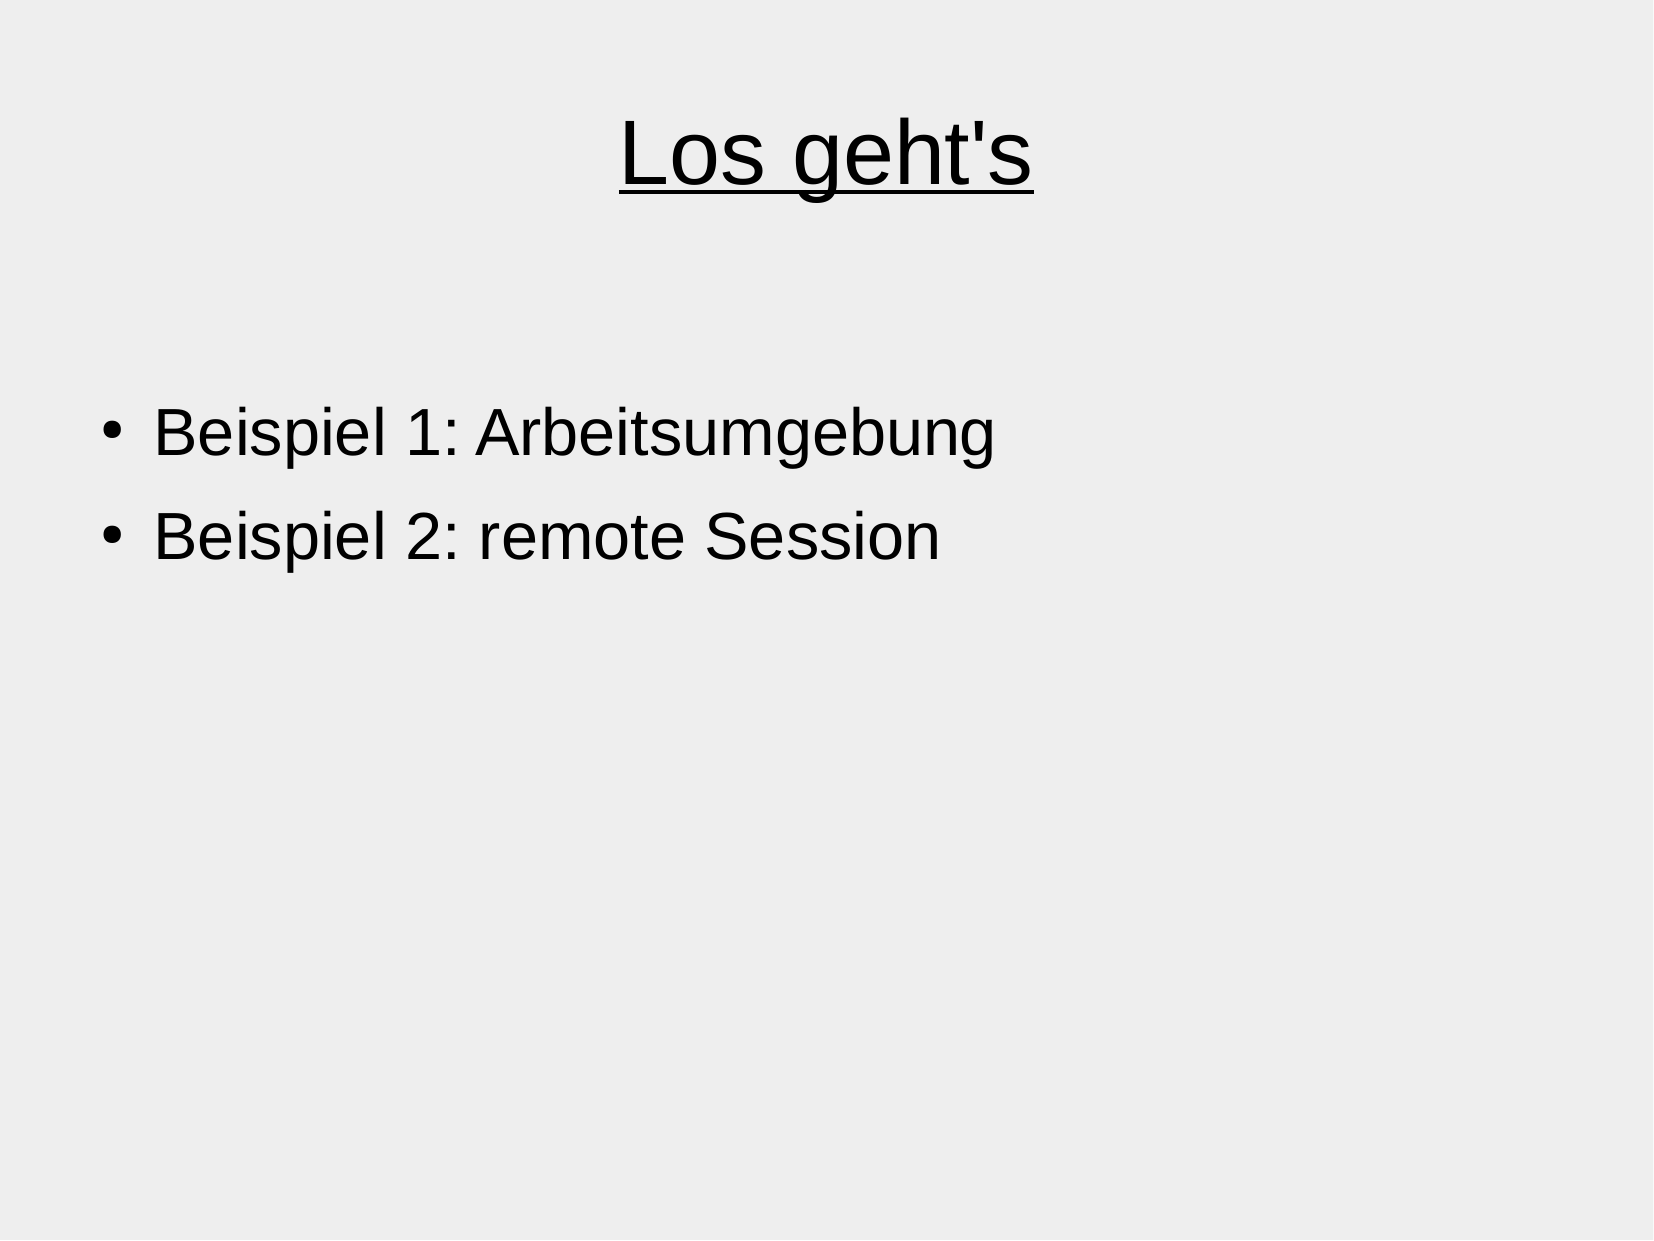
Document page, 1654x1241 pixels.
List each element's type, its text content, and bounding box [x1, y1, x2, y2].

list Beispiel 1: Arbeitsumgebung Beispiel 2: remote Session [82, 290, 1571, 1010]
title Los geht's [82, 49, 1571, 257]
